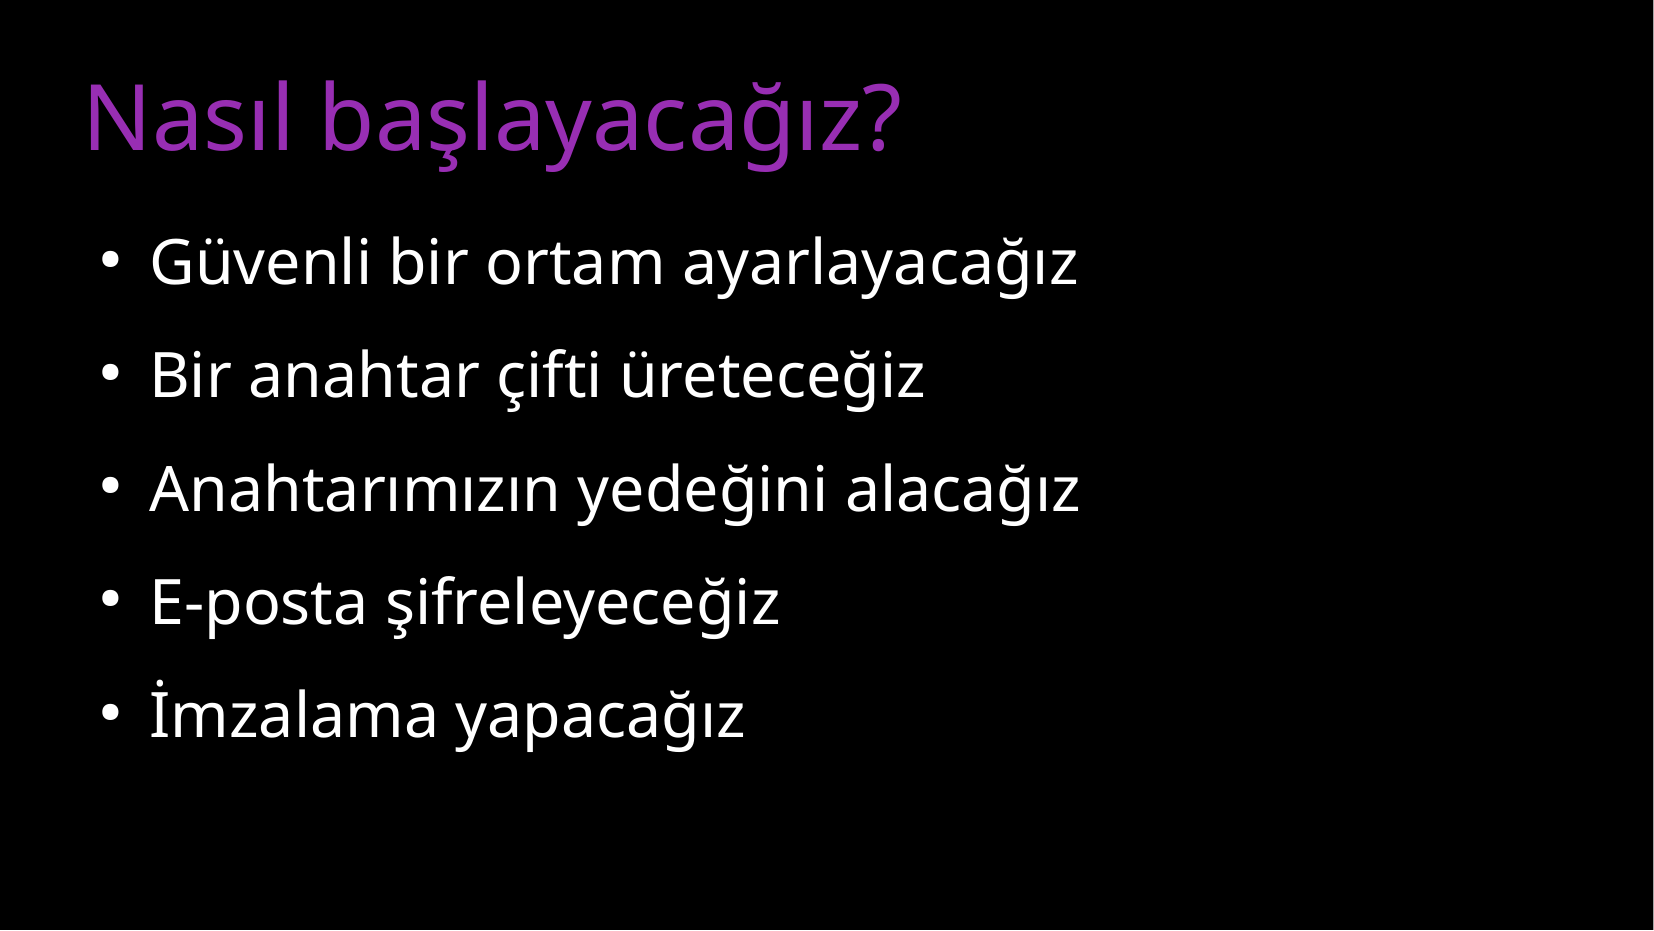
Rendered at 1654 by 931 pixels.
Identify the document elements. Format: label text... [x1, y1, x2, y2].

list Güvenli bir ortam ayarlayacağız Bir anahtar çifti üreteceğiz Anahtarımızın yedeğini alacağız E-posta şifreleyeceğiz İmzalama yapacağız [82, 217, 1571, 758]
title Nasıl başlayacağız? [82, 37, 1571, 193]
